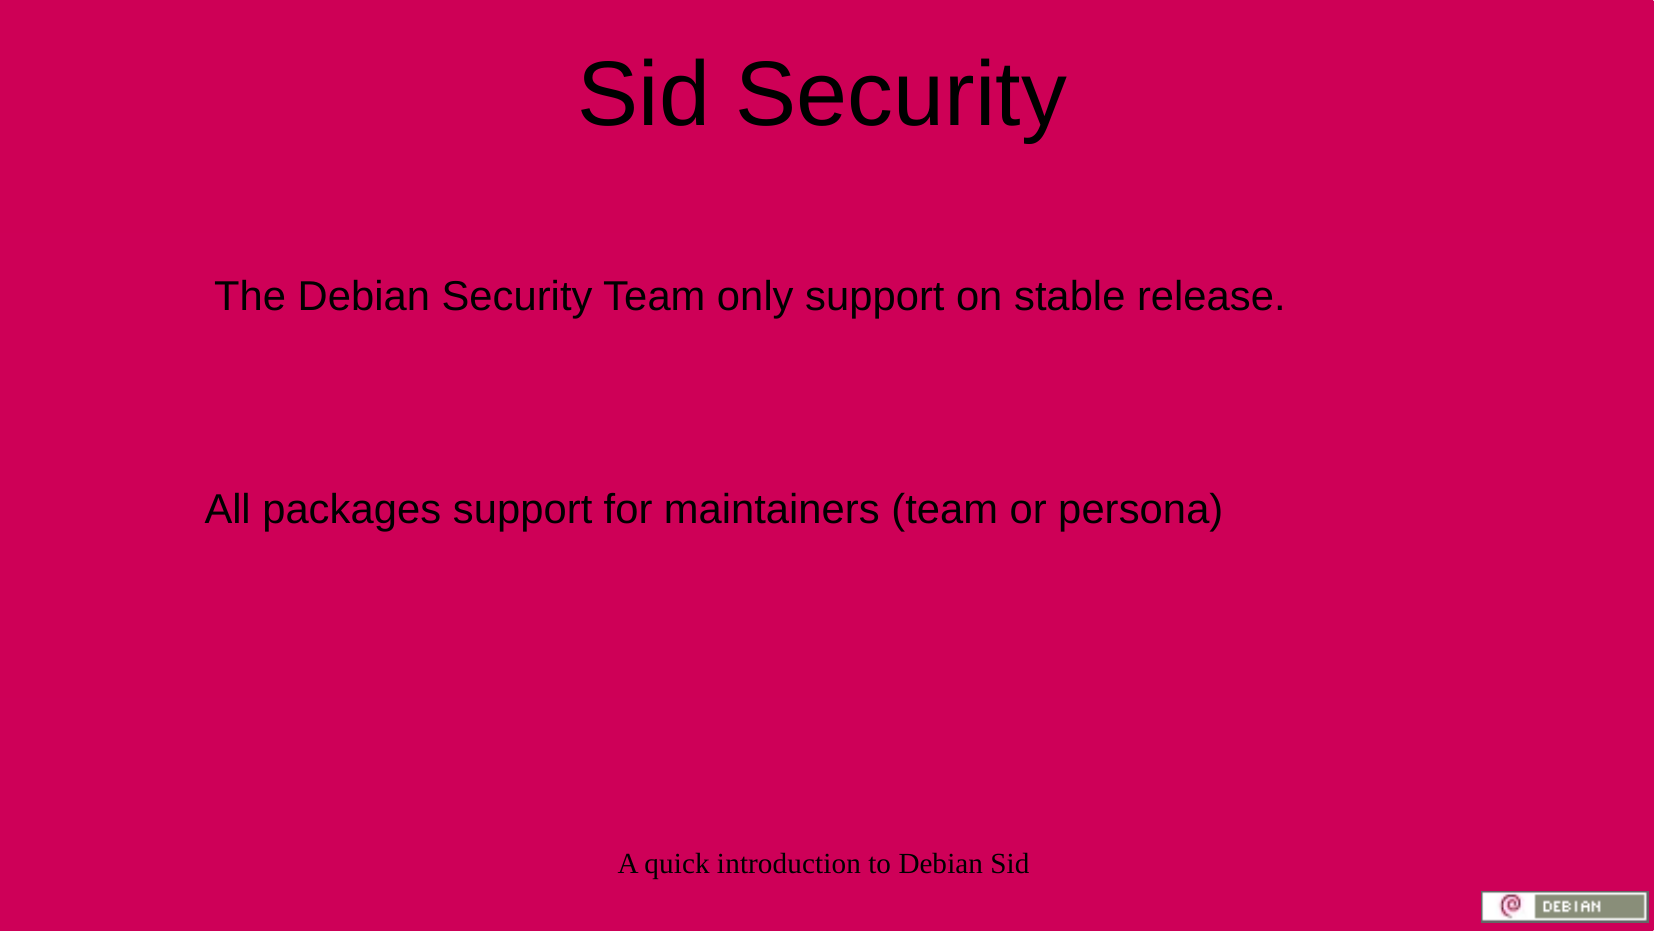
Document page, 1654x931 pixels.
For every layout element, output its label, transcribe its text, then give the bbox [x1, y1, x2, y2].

picture [1481, 891, 1649, 923]
list The Debian Security Team only support on stable release. [143, 196, 1348, 369]
list All packages support for maintainers (team or persona) [133, 409, 1338, 582]
title Sid Security [78, 15, 1568, 171]
